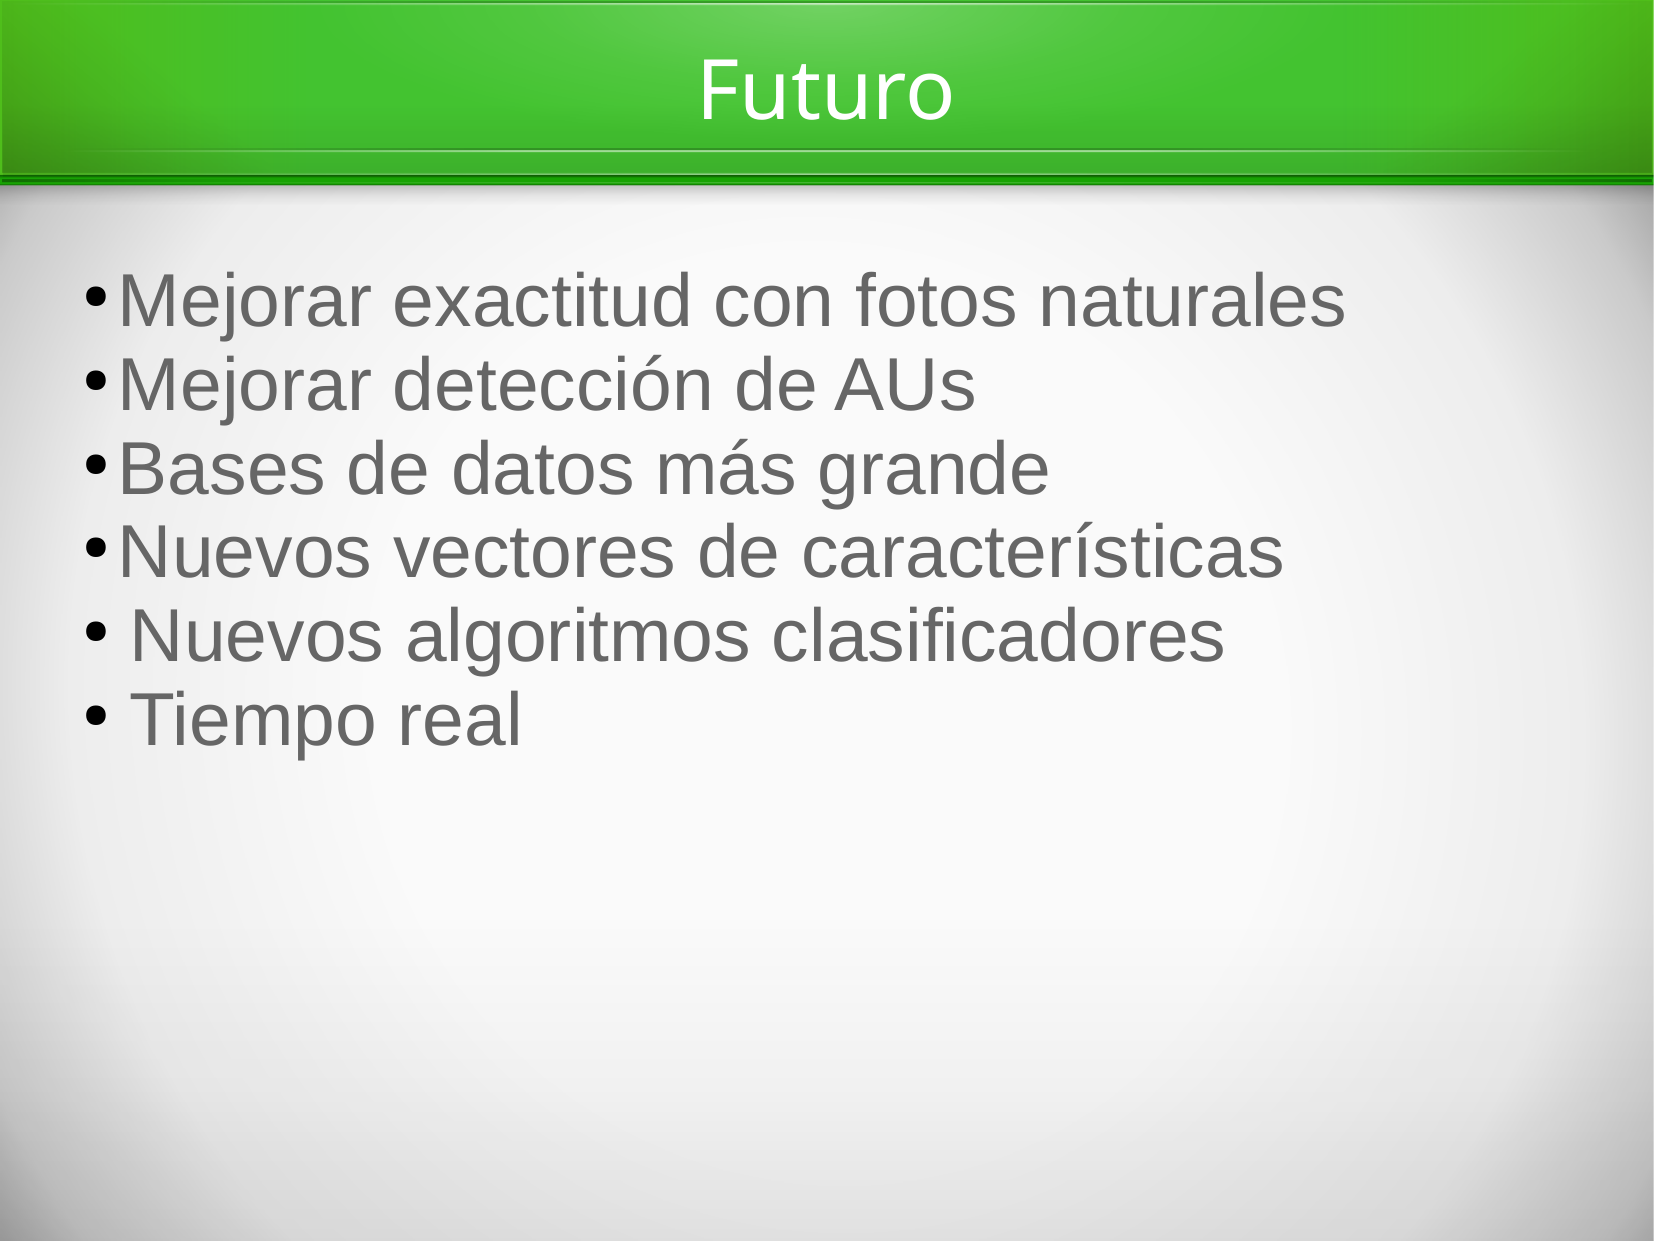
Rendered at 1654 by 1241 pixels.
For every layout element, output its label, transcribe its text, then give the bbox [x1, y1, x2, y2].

title Futuro [82, 17, 1571, 166]
text_box Mejorar exactitud con fotos naturales Mejorar detección de AUs Bases de datos más grande Nuevos vectores de características Nuevos algoritmos clasificadores Tiempo real [82, 259, 1570, 1066]
picture [0, 0, 1654, 1241]
